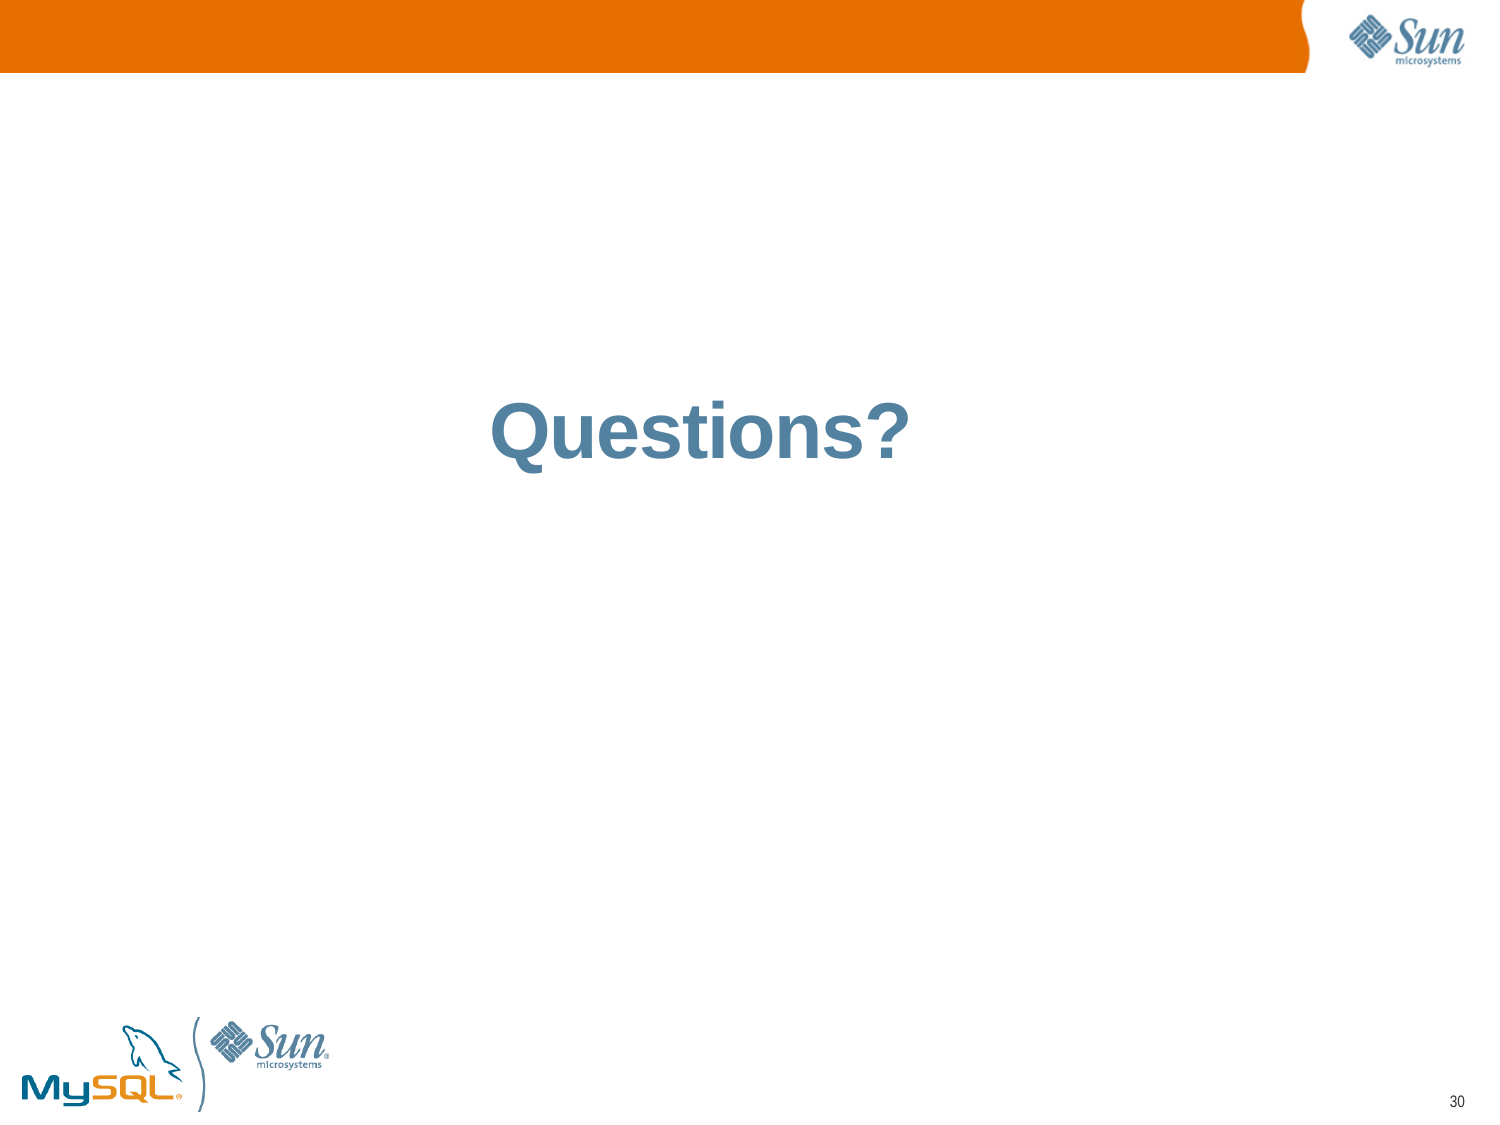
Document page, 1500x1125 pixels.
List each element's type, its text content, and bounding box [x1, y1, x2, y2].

picture [22, 1017, 329, 1112]
title Questions? [489, 395, 1436, 499]
picture [0, 0, 1500, 73]
